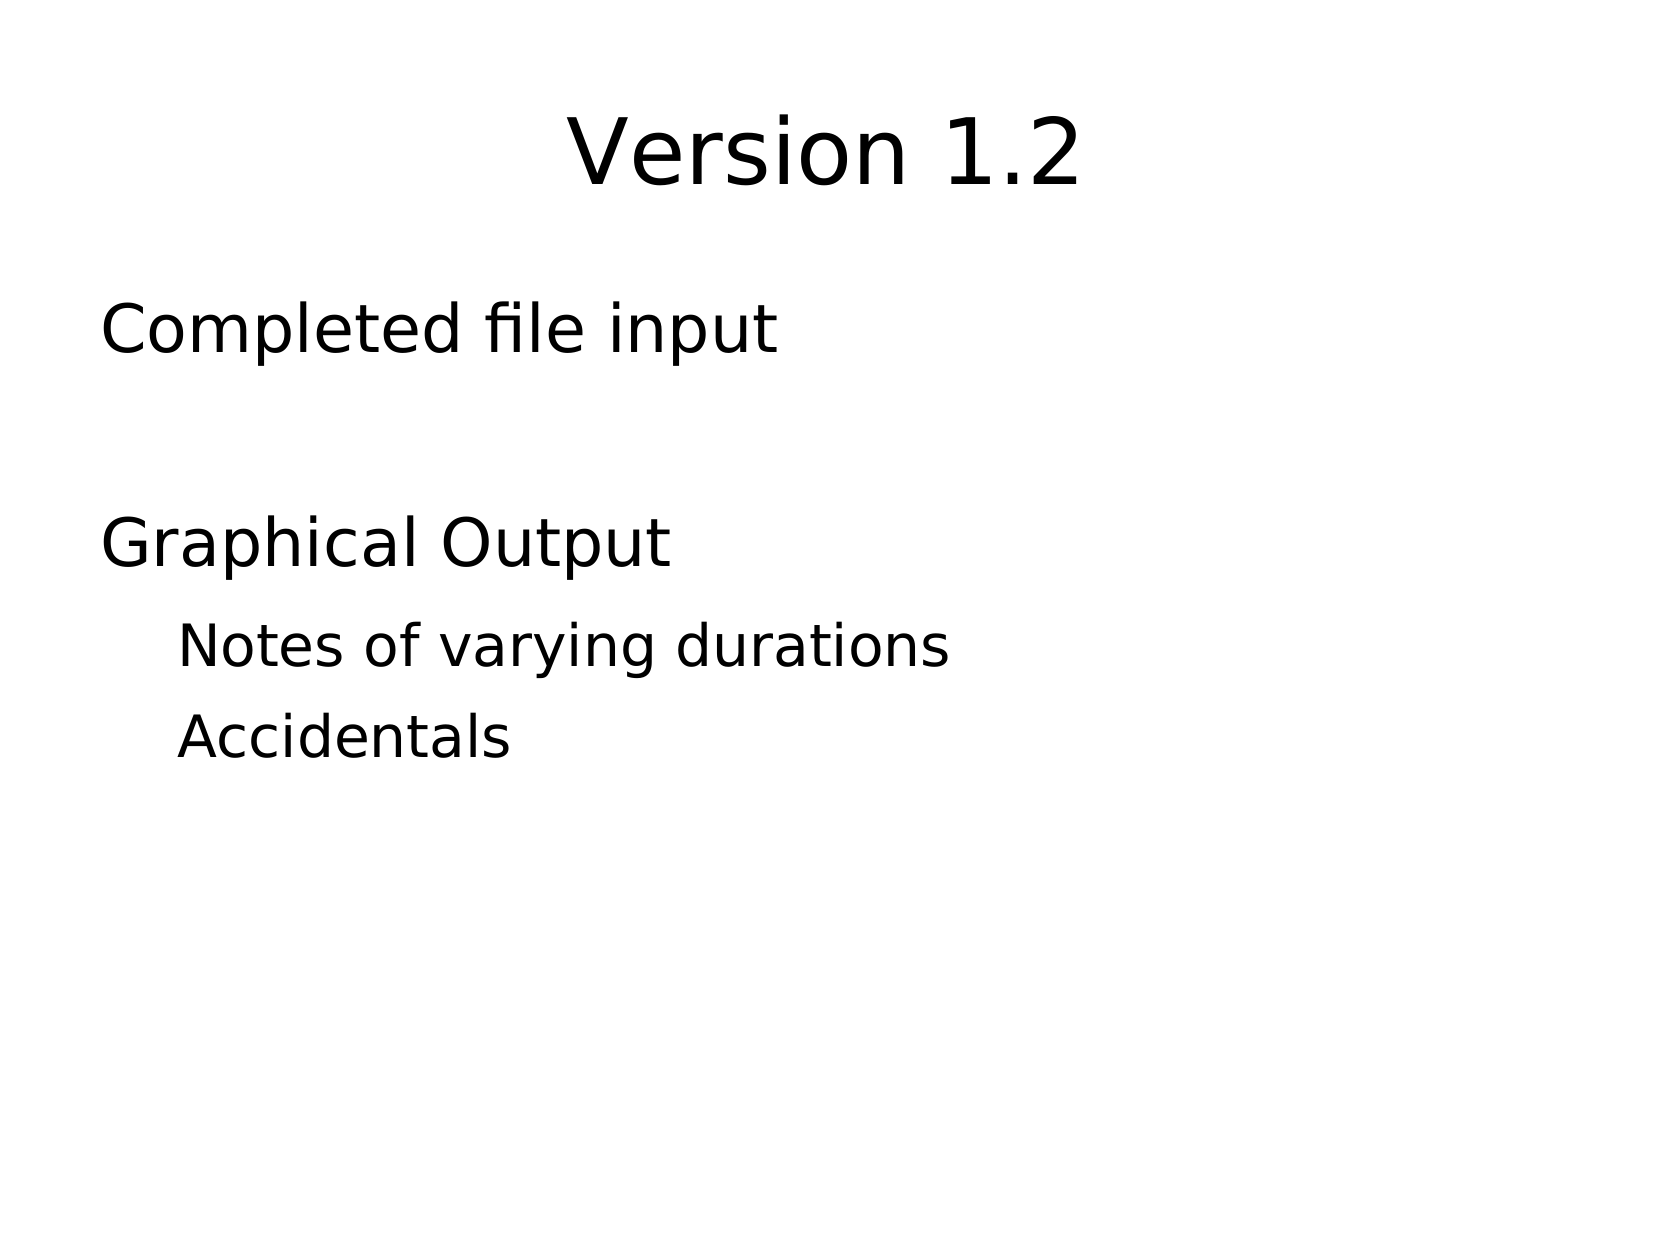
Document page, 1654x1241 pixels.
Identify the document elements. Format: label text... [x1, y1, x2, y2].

list Completed file input Graphical Output Notes of varying durations Accidentals [82, 290, 1571, 1109]
title Version 1.2 [82, 49, 1571, 257]
